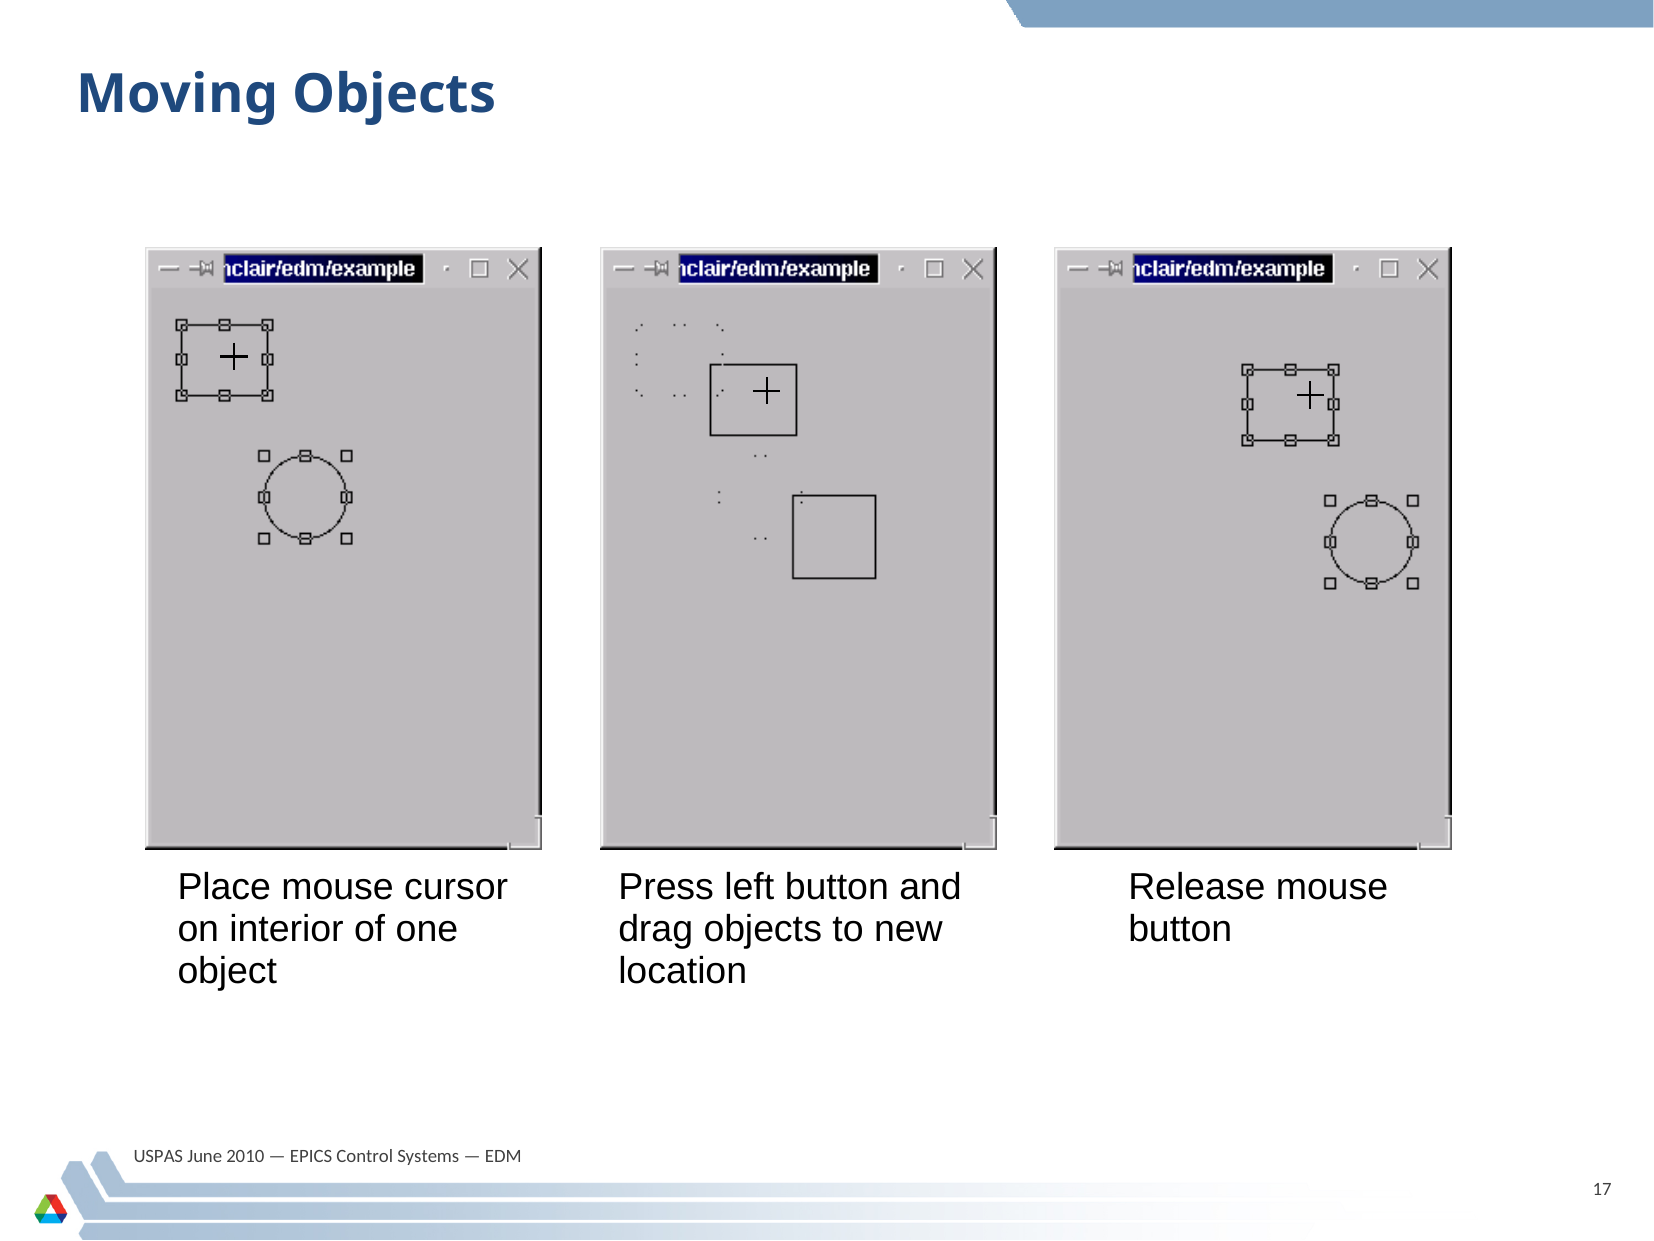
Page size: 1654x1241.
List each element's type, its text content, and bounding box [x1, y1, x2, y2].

picture [1054, 247, 1452, 850]
picture [0, 1143, 1654, 1240]
text_box Place mouse cursor on interior of one object [162, 857, 524, 1000]
text_box Press left button and drag objects to new location [603, 857, 978, 1000]
picture [145, 247, 542, 850]
title Moving Objects [61, 39, 1500, 143]
picture [600, 247, 997, 850]
picture [0, 0, 1654, 29]
text_box Release mouse button [1113, 857, 1404, 958]
